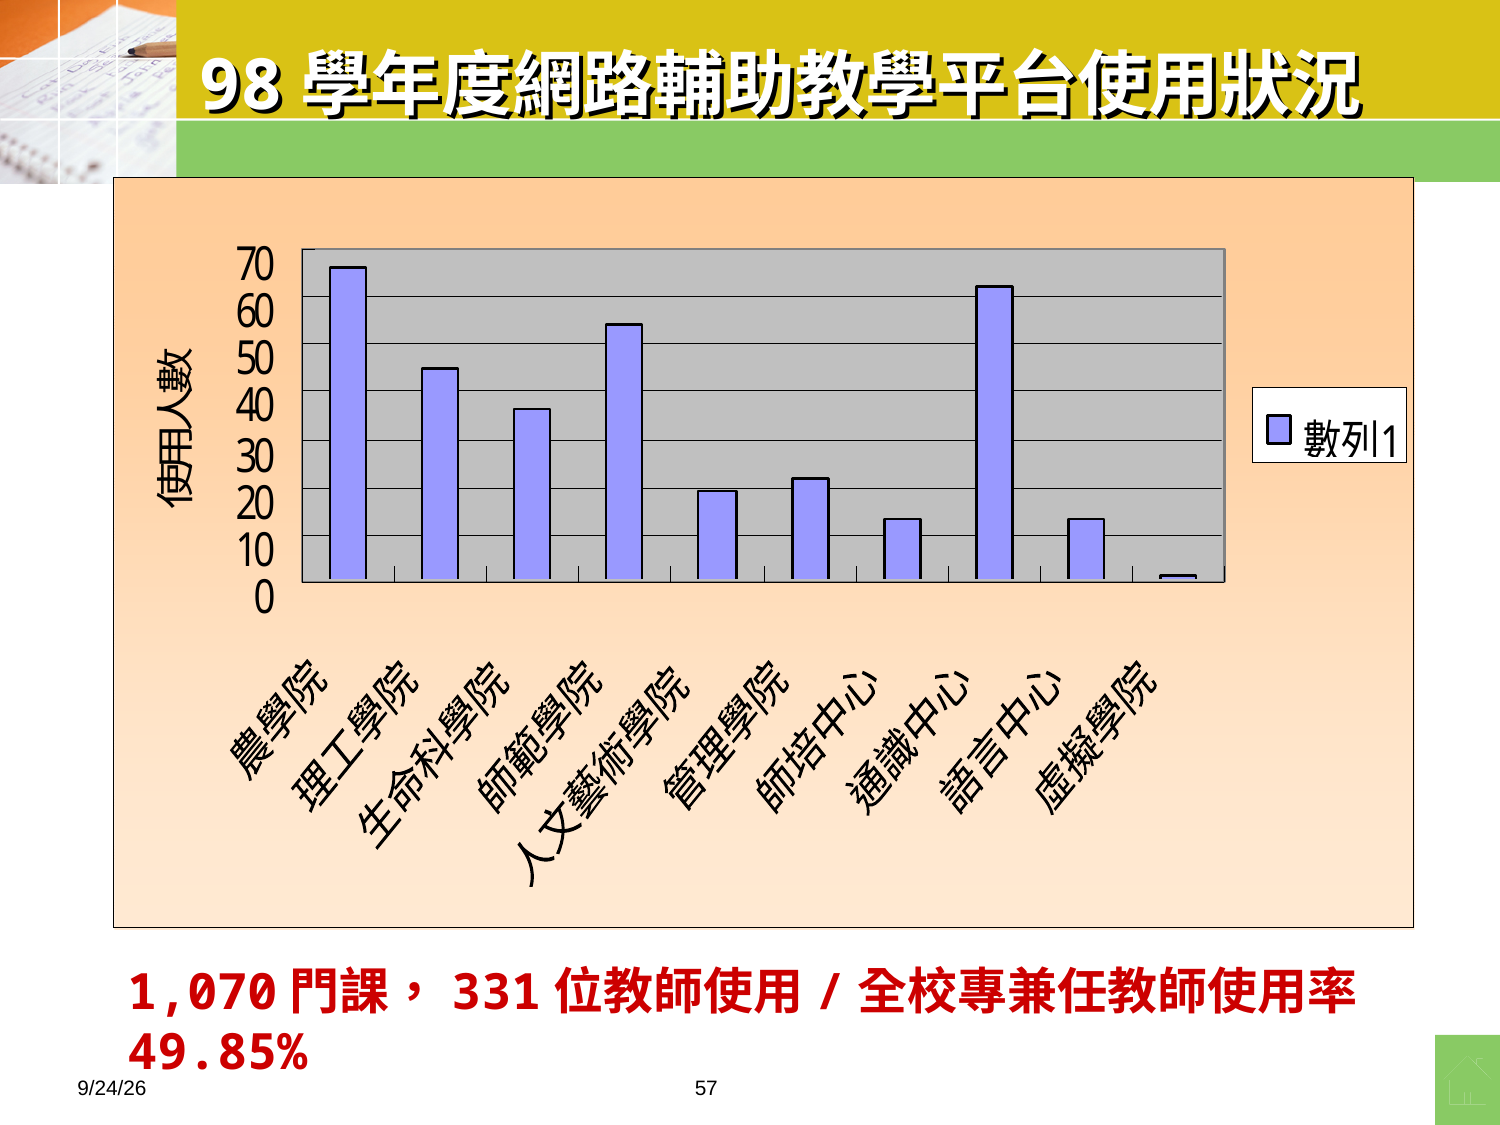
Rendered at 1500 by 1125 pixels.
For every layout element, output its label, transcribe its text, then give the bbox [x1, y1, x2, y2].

text_box 1,070門課，331位教師使用/全校專兼任教師使用率49.85% [112, 952, 1424, 1028]
text_box [637, 1067, 775, 1111]
text_box [1435, 1034, 1500, 1125]
chart [100, 160, 1429, 944]
text_box [62, 1067, 376, 1111]
title 98學年度網路輔助教學平台使用狀況 [183, 31, 1500, 124]
